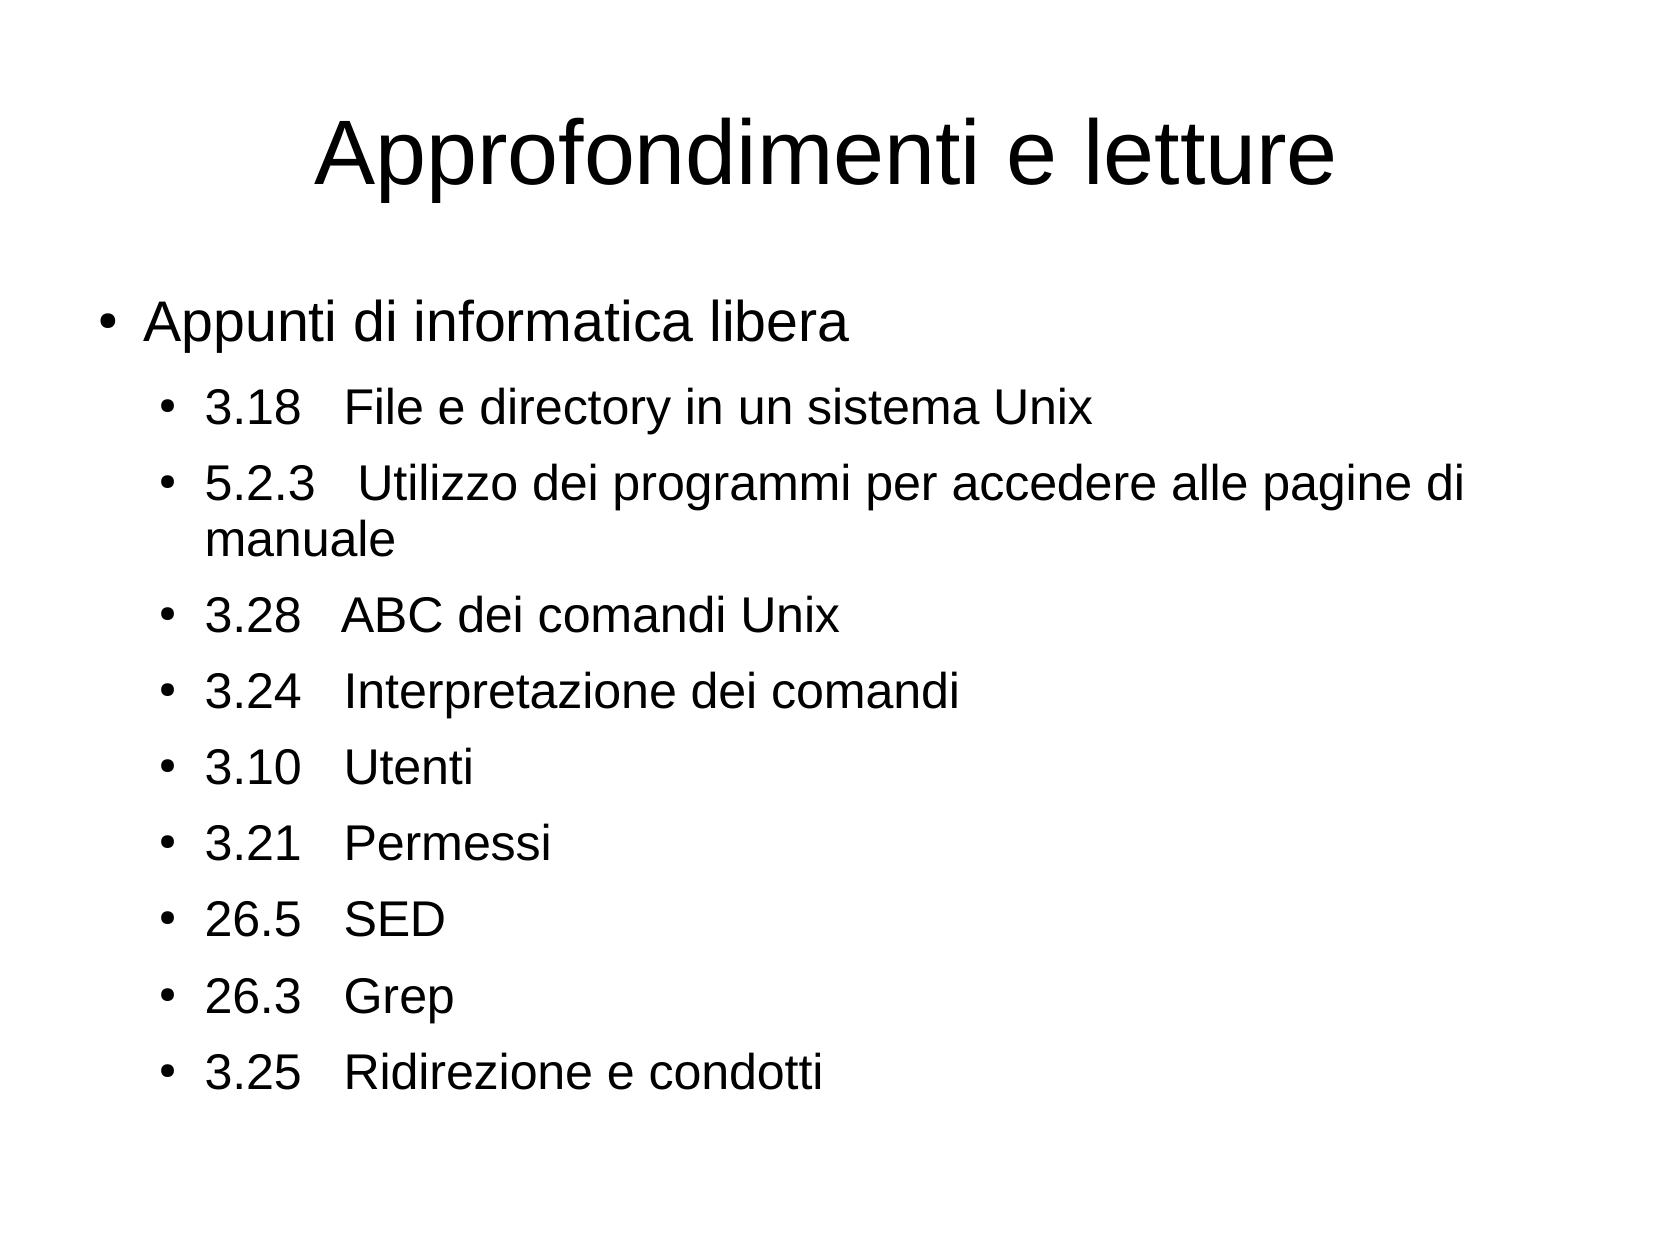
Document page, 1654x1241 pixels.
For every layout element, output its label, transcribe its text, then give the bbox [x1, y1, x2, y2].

title Approfondimenti e letture [82, 49, 1571, 257]
list Appunti di informatica libera 3.18 File e directory in un sistema Unix 5.2.3 Utilizzo dei programmi per accedere alle pagine di manuale 3.28 ABC dei comandi Unix 3.24 Interpretazione dei comandi 3.10 Utenti 3.21 Permessi 26.5 SED 26.3 Grep 3.25 Ridirezione e condotti [82, 290, 1571, 1109]
